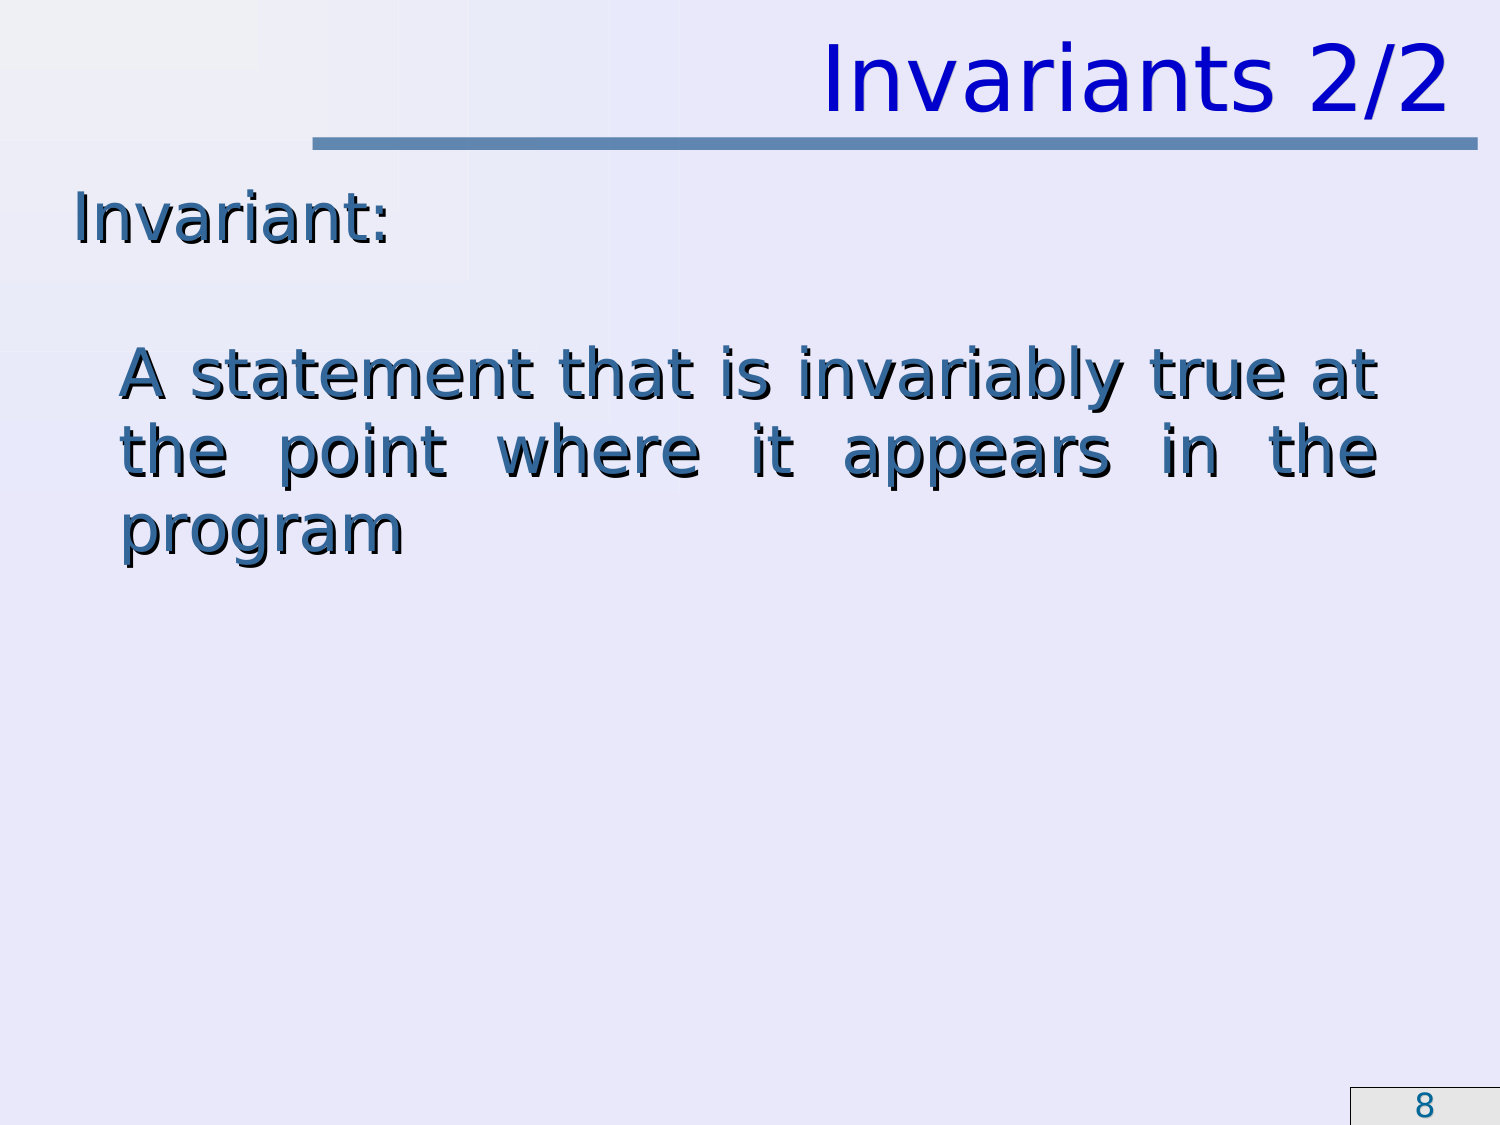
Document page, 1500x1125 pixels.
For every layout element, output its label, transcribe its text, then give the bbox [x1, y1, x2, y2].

title Invariants 2/2 [18, 0, 1470, 141]
text_box [312, 137, 1478, 150]
text_box Invariant: A statement that is invariably true at the point where it appears in the program [56, 170, 1451, 1058]
